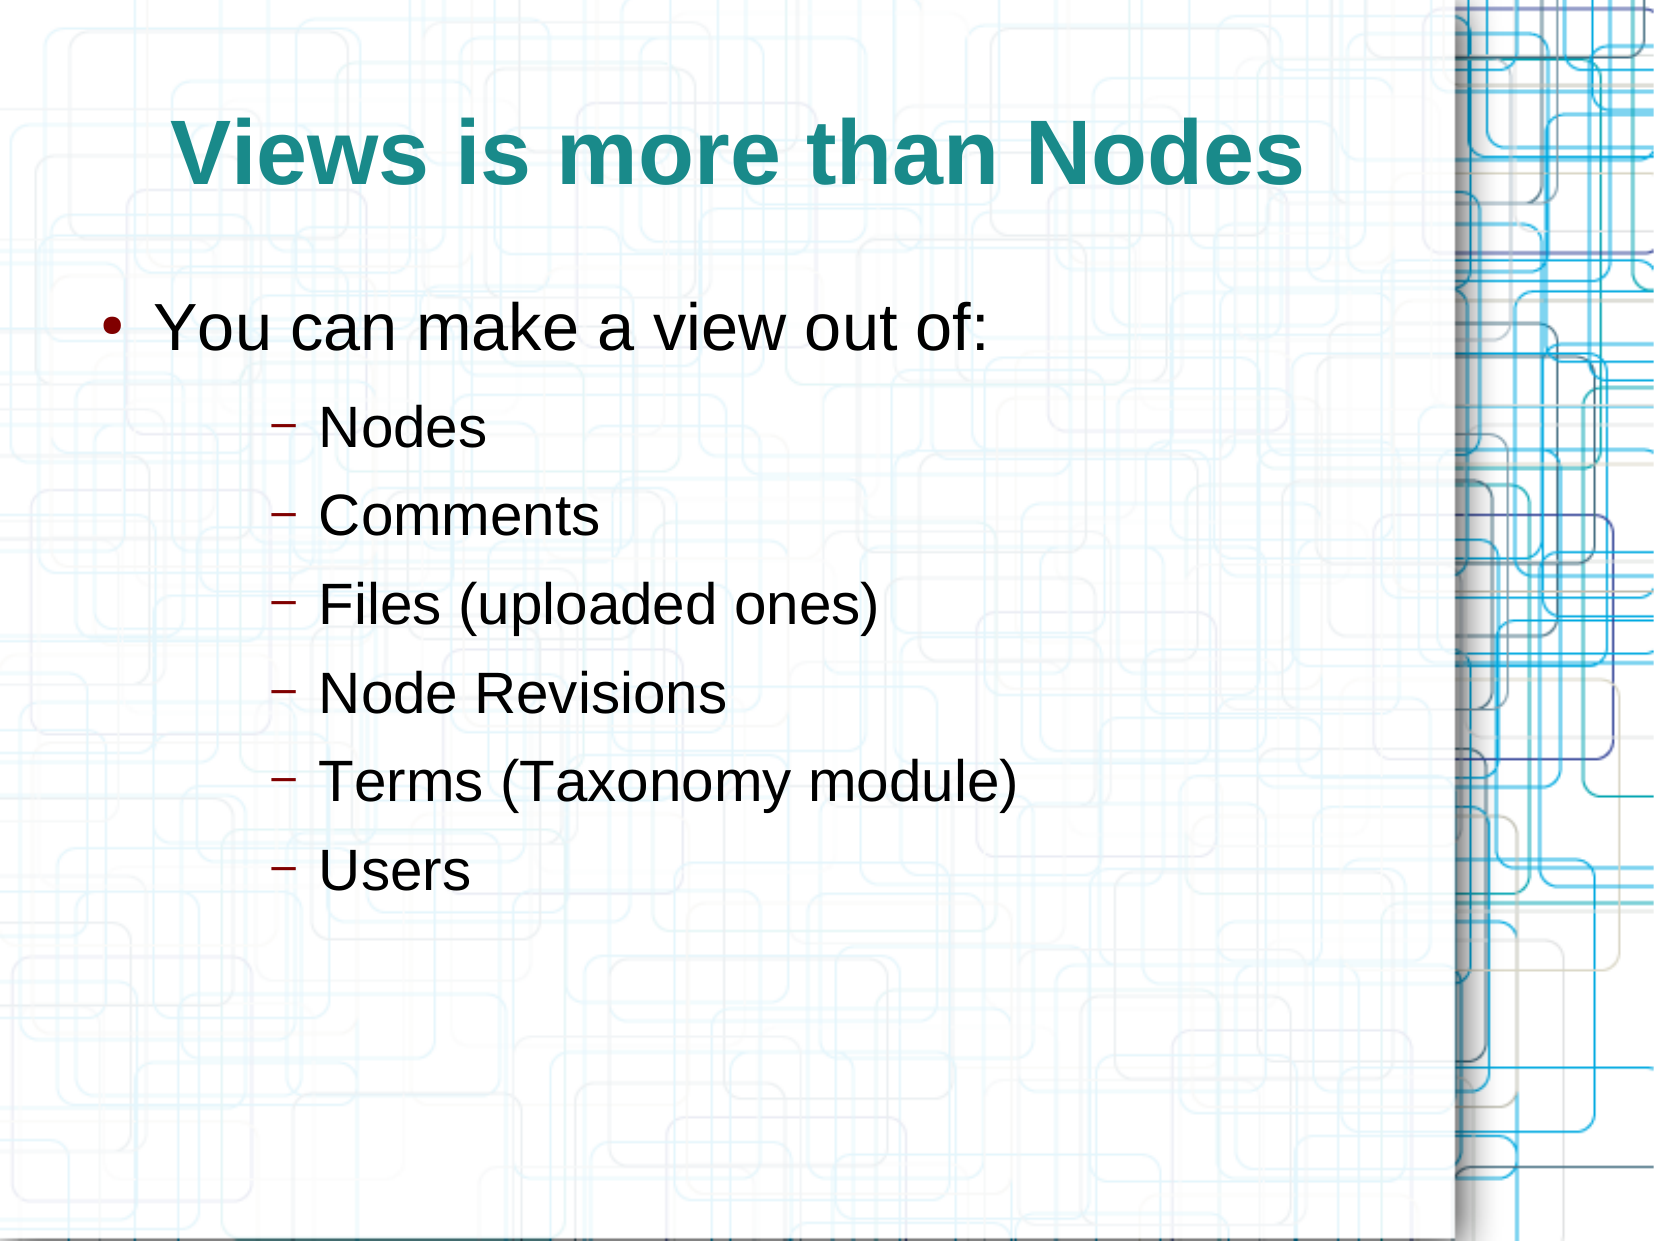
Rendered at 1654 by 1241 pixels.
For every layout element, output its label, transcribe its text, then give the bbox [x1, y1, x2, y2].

list You can make a view out of: Nodes Comments Files (uploaded ones) Node Revisions Terms (Taxonomy module) Users [82, 290, 1418, 1094]
title Views is more than Nodes [59, 56, 1418, 250]
picture [0, 0, 1654, 1241]
